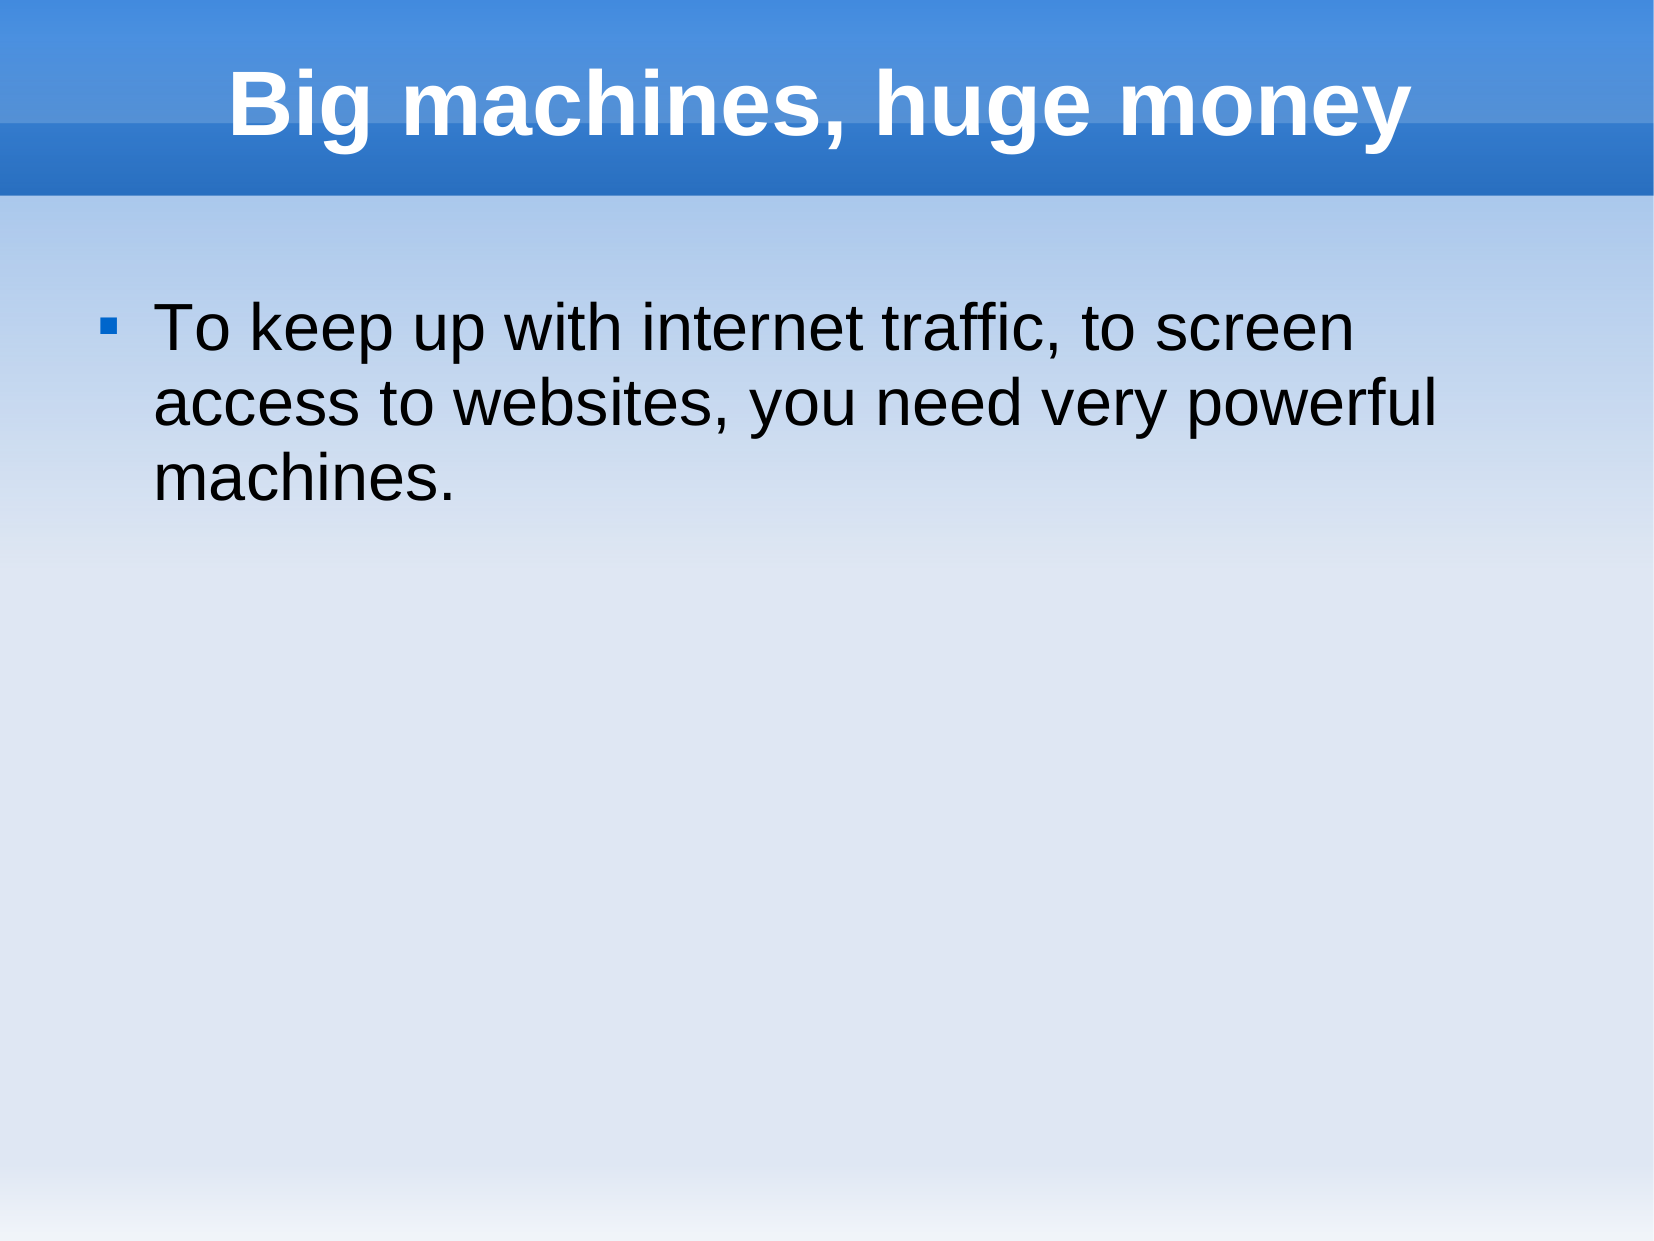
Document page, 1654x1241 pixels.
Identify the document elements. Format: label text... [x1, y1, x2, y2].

list To keep up with internet traffic, to screen access to websites, you need very powerful machines. [82, 290, 1571, 1109]
title Big machines, huge money [76, 0, 1565, 208]
picture [0, 0, 1654, 1241]
